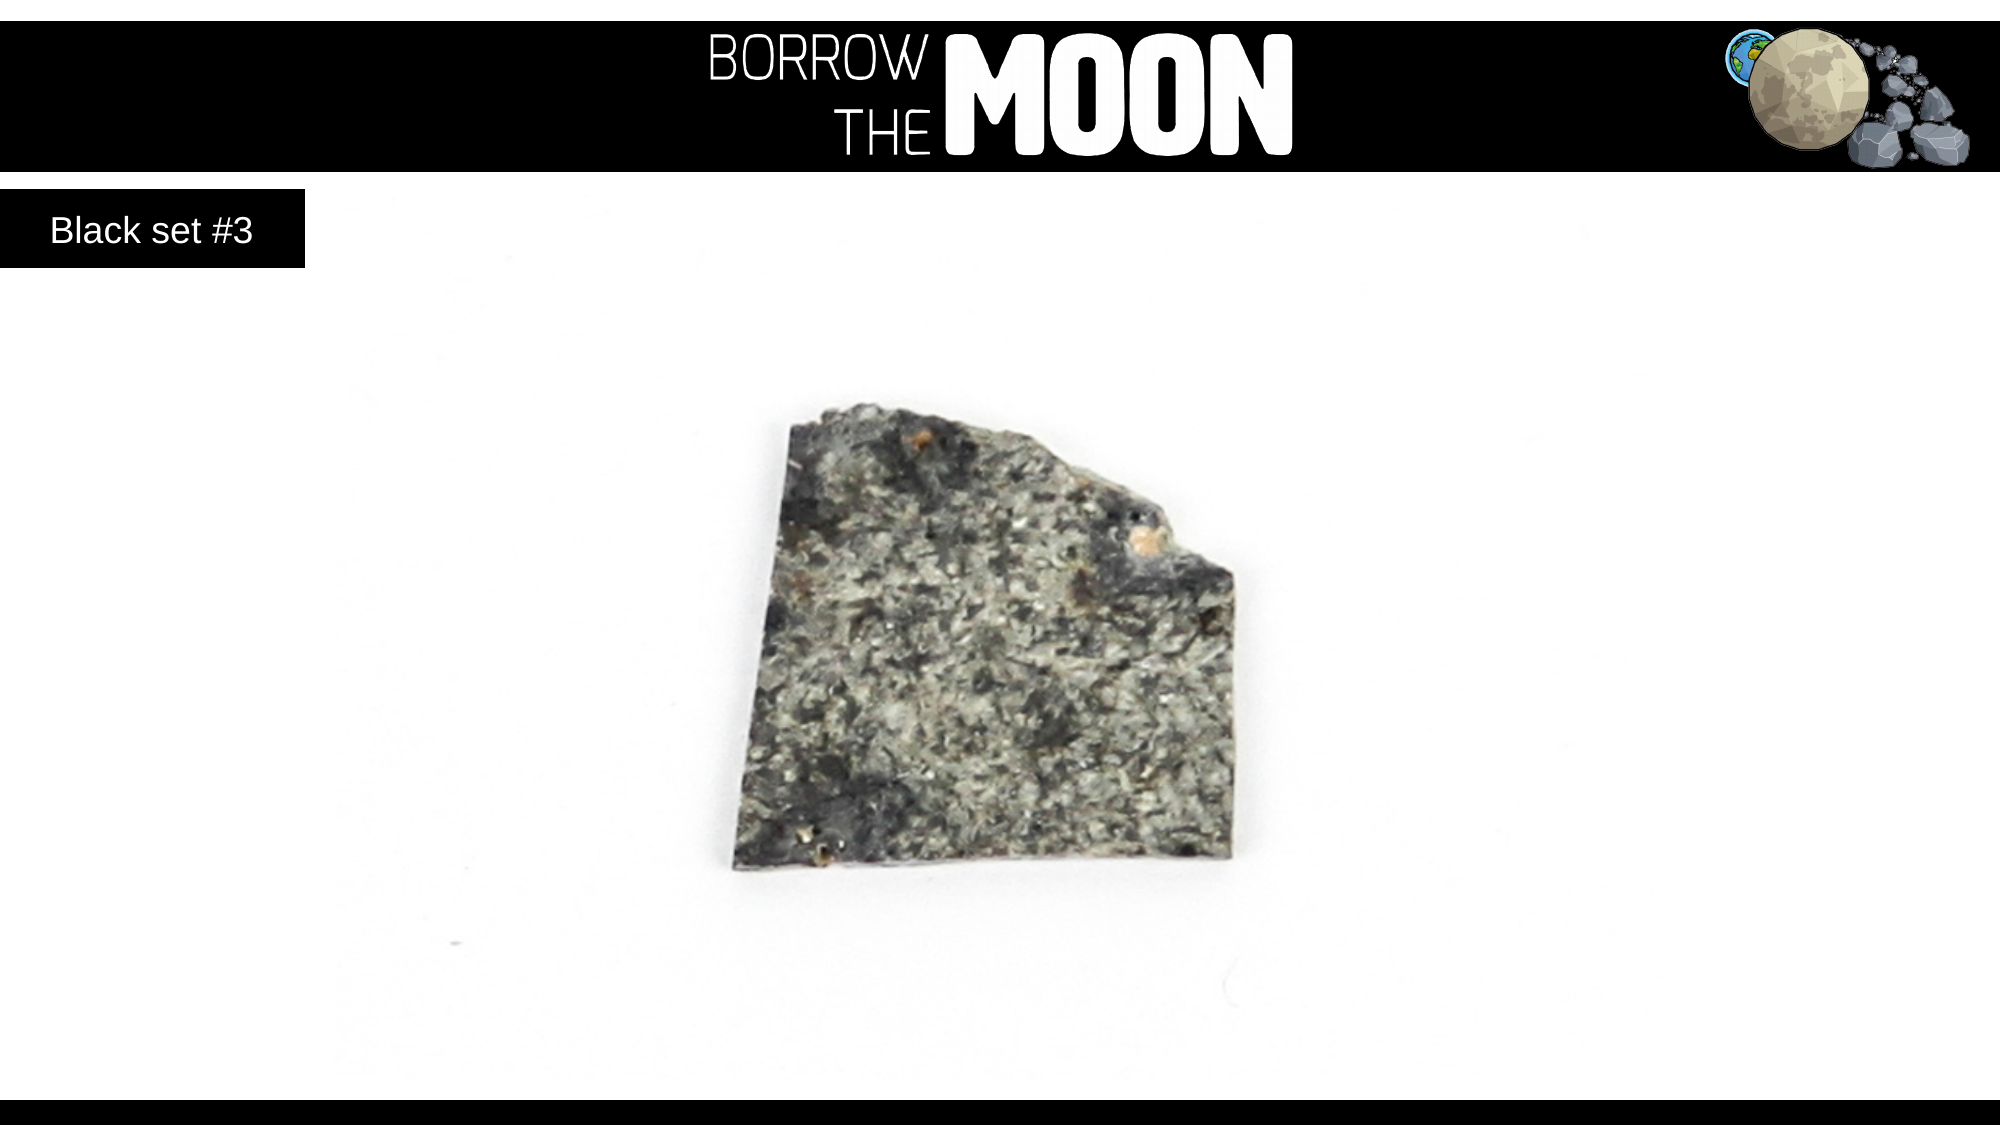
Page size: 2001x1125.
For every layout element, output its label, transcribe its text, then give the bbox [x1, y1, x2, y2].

picture [335, 195, 1665, 1081]
text_box Black set #3 [0, 189, 305, 268]
